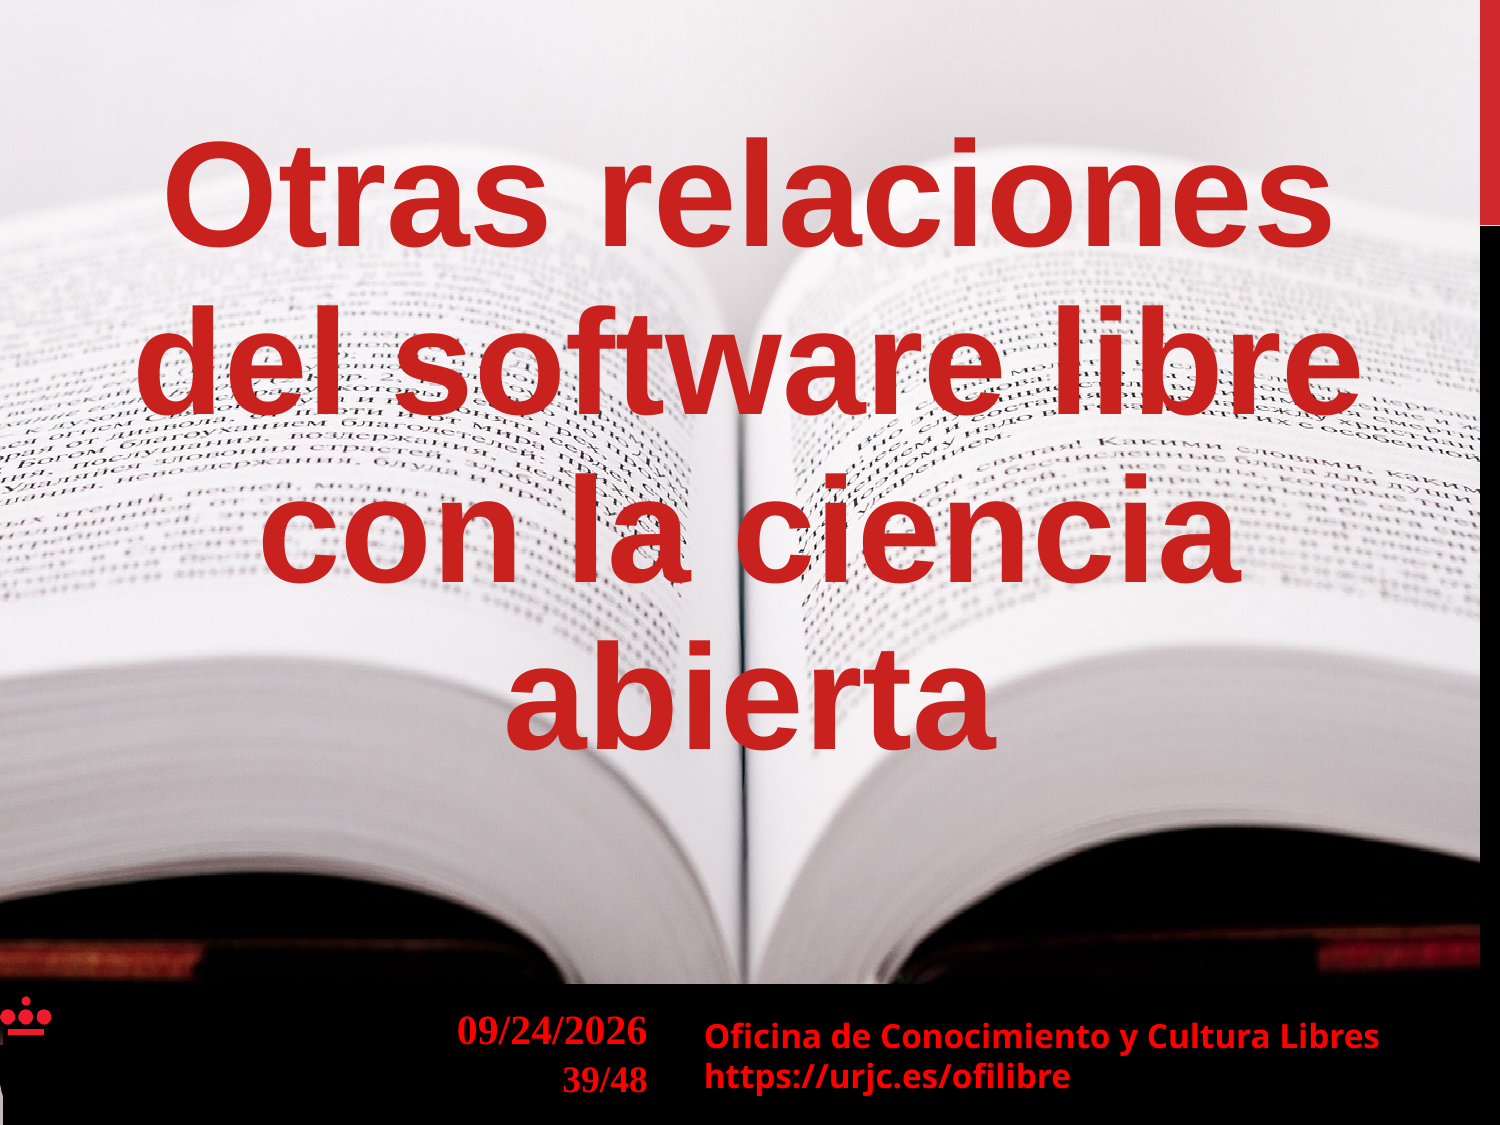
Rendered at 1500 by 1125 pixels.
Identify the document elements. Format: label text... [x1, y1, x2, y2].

text_box Otras relaciones del software libre con la ciencia abierta [30, 103, 1471, 789]
picture [0, 0, 1500, 1014]
